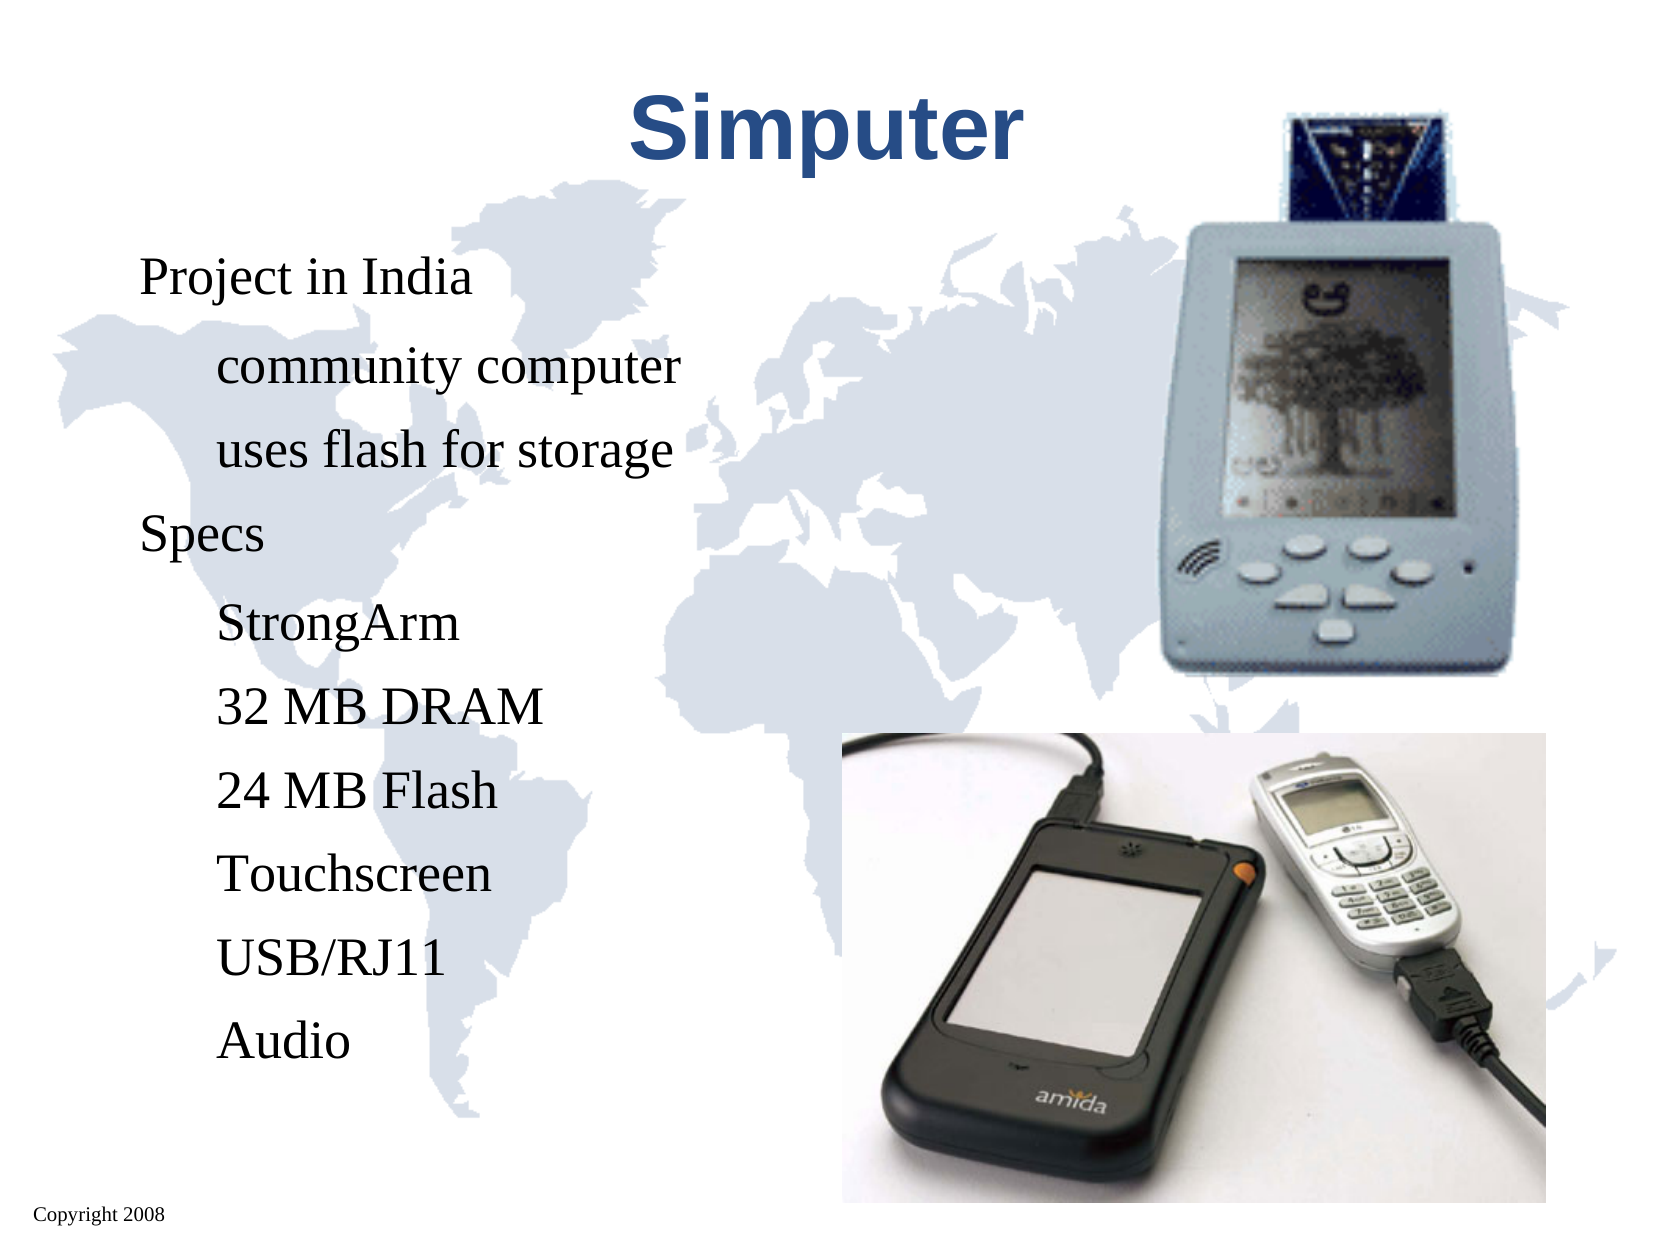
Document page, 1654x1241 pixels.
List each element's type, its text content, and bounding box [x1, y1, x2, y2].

title Simputer [121, 56, 1534, 199]
list Project in India community computer uses flash for storage Specs StrongArm 32 MB DRAM 24 MB Flash Touchscreen USB/RJ11 Audio [121, 246, 824, 1241]
picture [28, 99, 1645, 1203]
